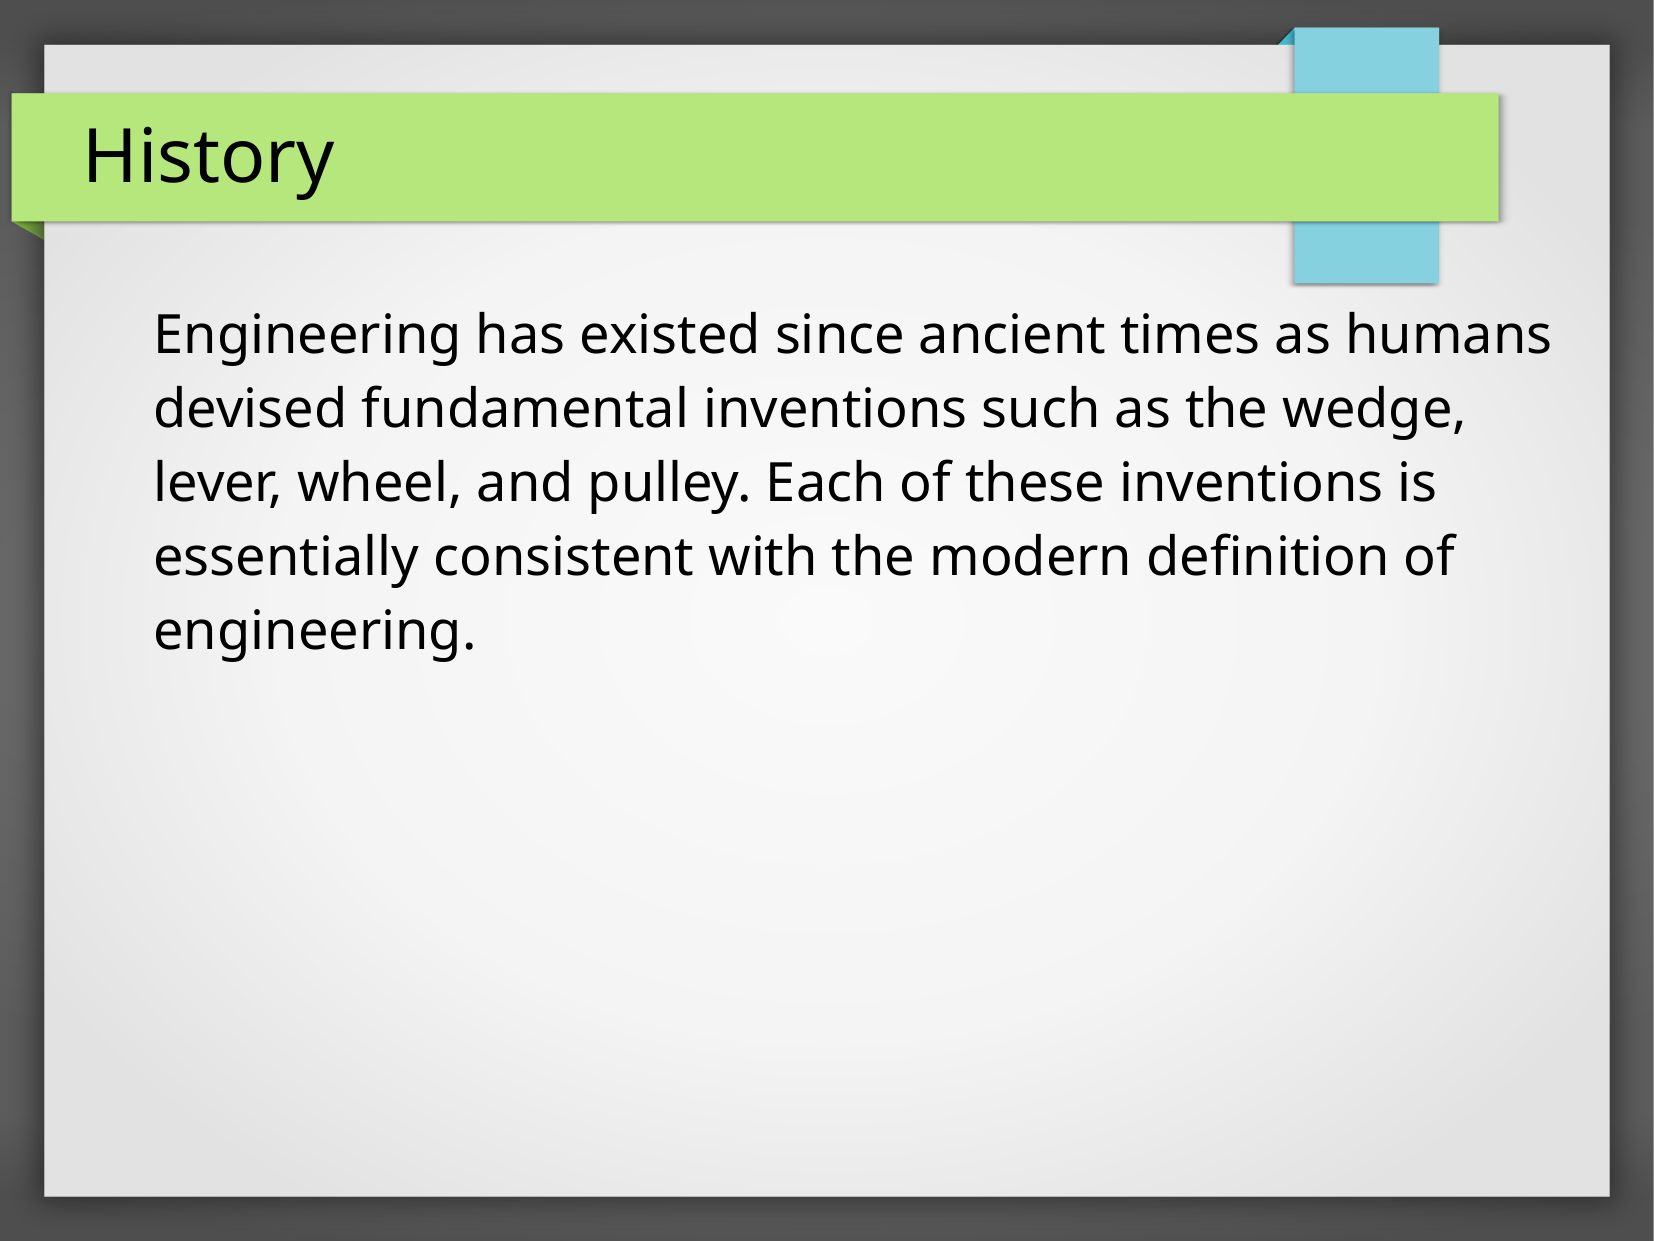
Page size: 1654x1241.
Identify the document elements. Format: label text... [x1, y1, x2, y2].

picture [0, 0, 1654, 1241]
title History [82, 78, 1264, 229]
list Engineering has existed since ancient times as humans devised fundamental inventions such as the wedge, lever, wheel, and pulley. Each of these inventions is essentially consistent with the modern definition of engineering. [82, 295, 1571, 1015]
